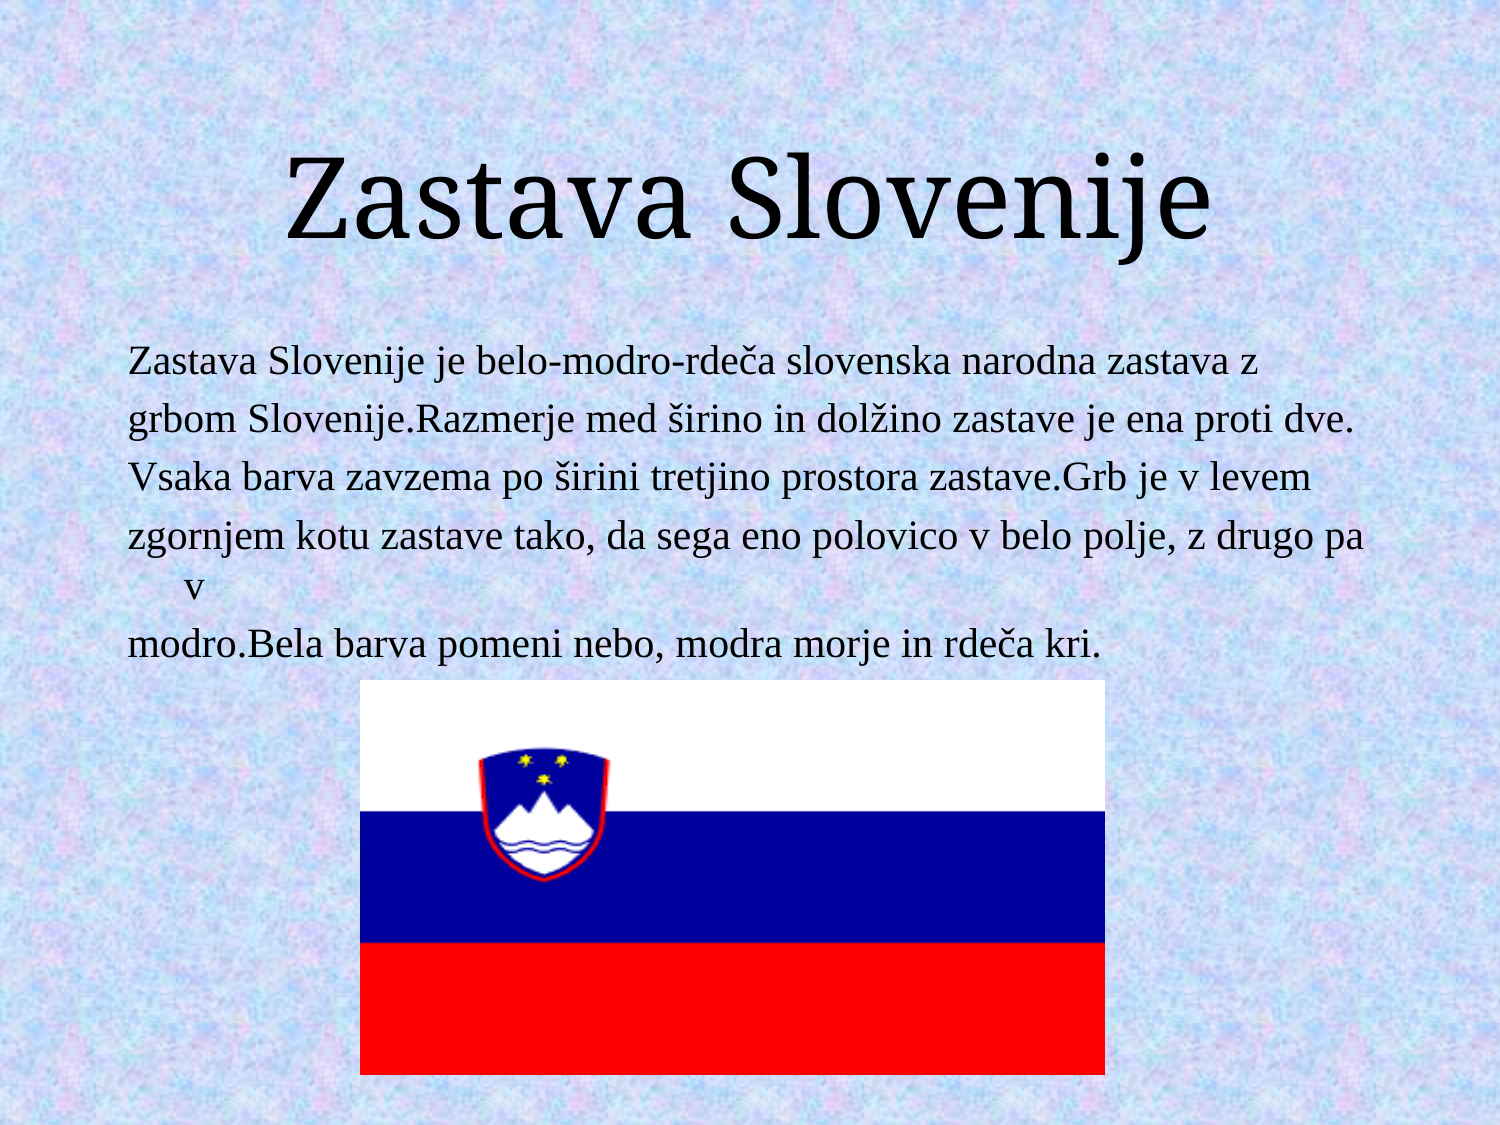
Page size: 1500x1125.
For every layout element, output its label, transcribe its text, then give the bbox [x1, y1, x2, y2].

list Zastava Slovenije je belo-modro-rdeča slovenska narodna zastava z grbom Slovenije.Razmerje med širino in dolžino zastave je ena proti dve. Vsaka barva zavzema po širini tretjino prostora zastave.Grb je v levem zgornjem kotu zastave tako, da sega eno polovico v belo polje, z drugo pa v modro.Bela barva pomeni nebo, modra morje in rdeča kri. [112, 324, 1412, 1000]
title Zastava Slovenije [112, 99, 1388, 288]
picture [0, 0, 1500, 1125]
